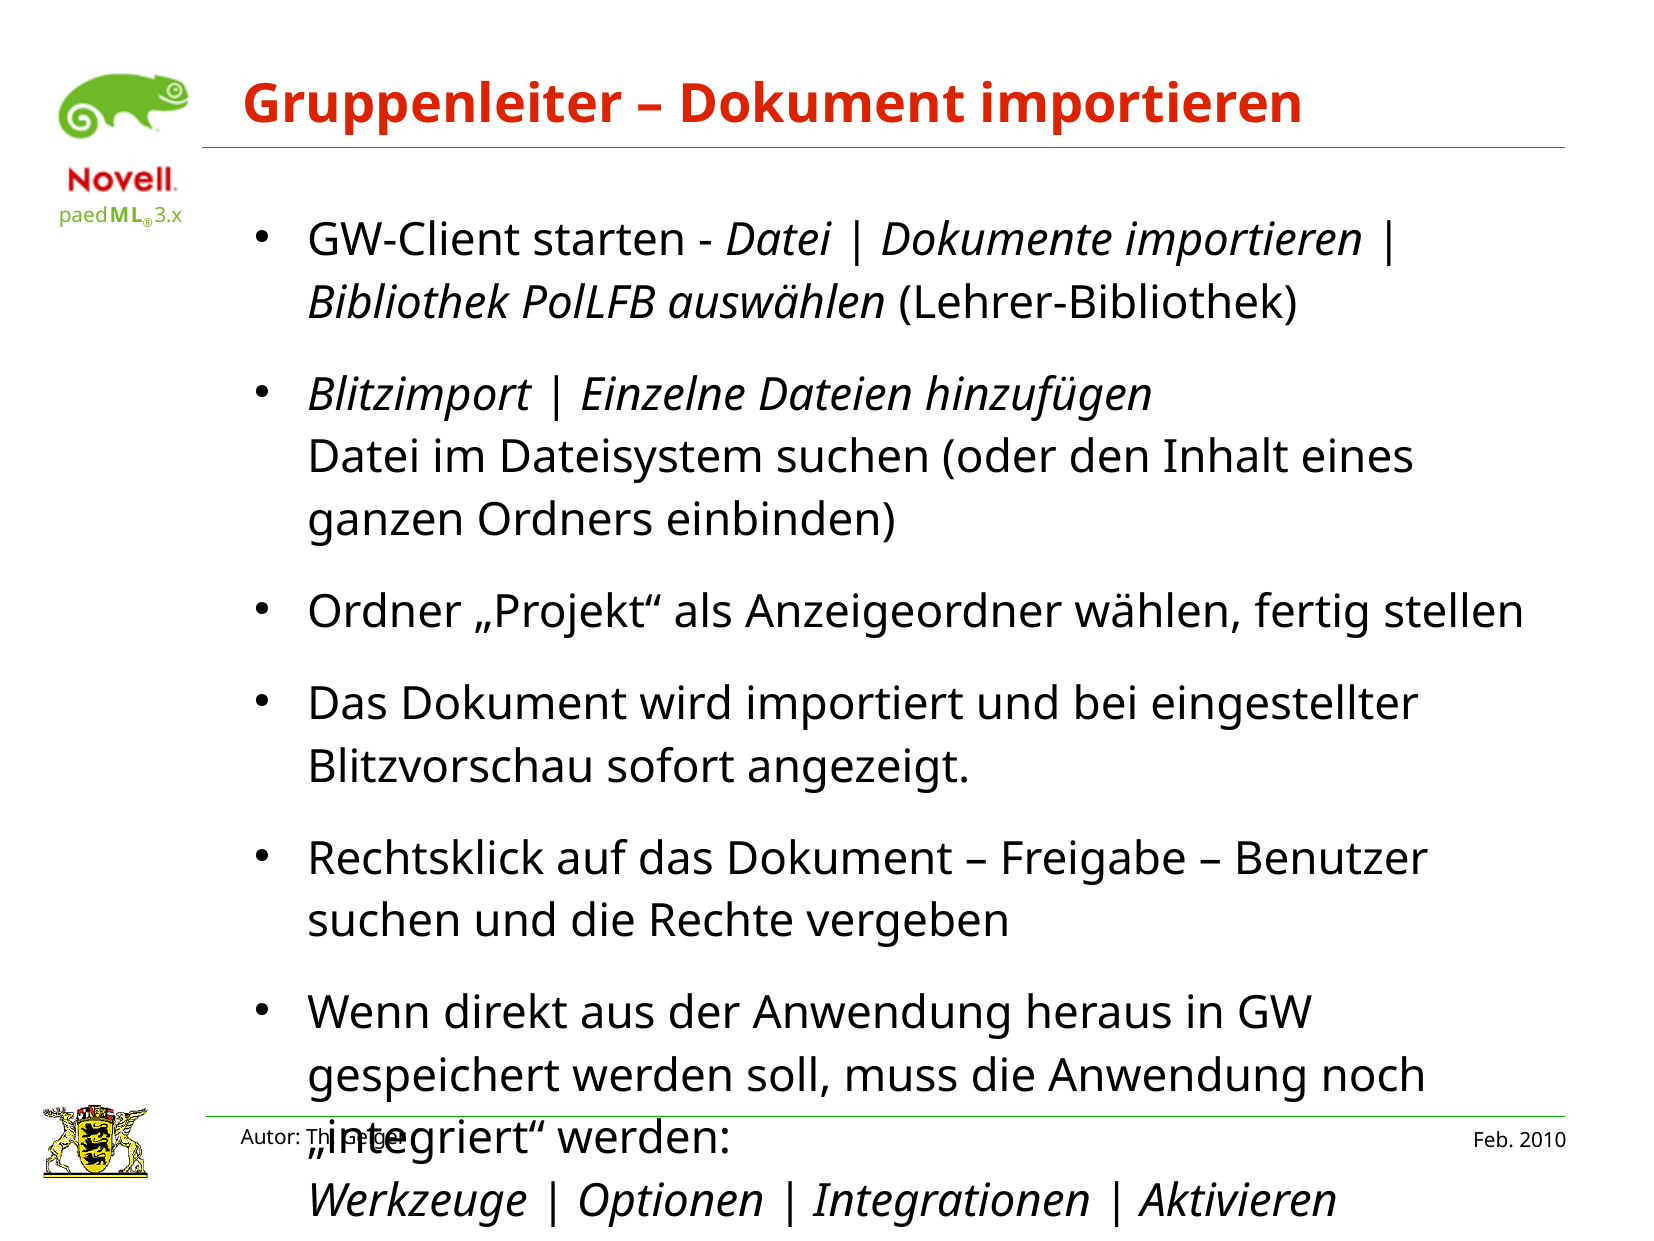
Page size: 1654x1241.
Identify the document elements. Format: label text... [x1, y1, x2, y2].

title Gruppenleiter – Dokument importieren [242, 67, 1577, 136]
picture [41, 1104, 148, 1180]
picture [44, 56, 202, 214]
list GW-Client starten - Datei | Dokumente importieren | Bibliothek PolLFB auswählen (Lehrer-Bibliothek) Blitzimport | Einzelne Dateien hinzufügen Datei im Dateisystem suchen (oder den Inhalt eines ganzen Ordners einbinden) Ordner „Projekt“ als Anzeigeordner wählen, fertig stellen Das Dokument wird importiert und bei eingestellter Blitzvorschau sofort angezeigt. Rechtsklick auf das Dokument – Freigabe – Benutzer suchen und die Rechte vergeben Wenn direkt aus der Anwendung heraus in GW gespeichert werden soll, muss die Anwendung noch „integriert“ werden: Werkzeuge | Optionen | Integrationen | Aktivieren [236, 206, 1565, 1129]
